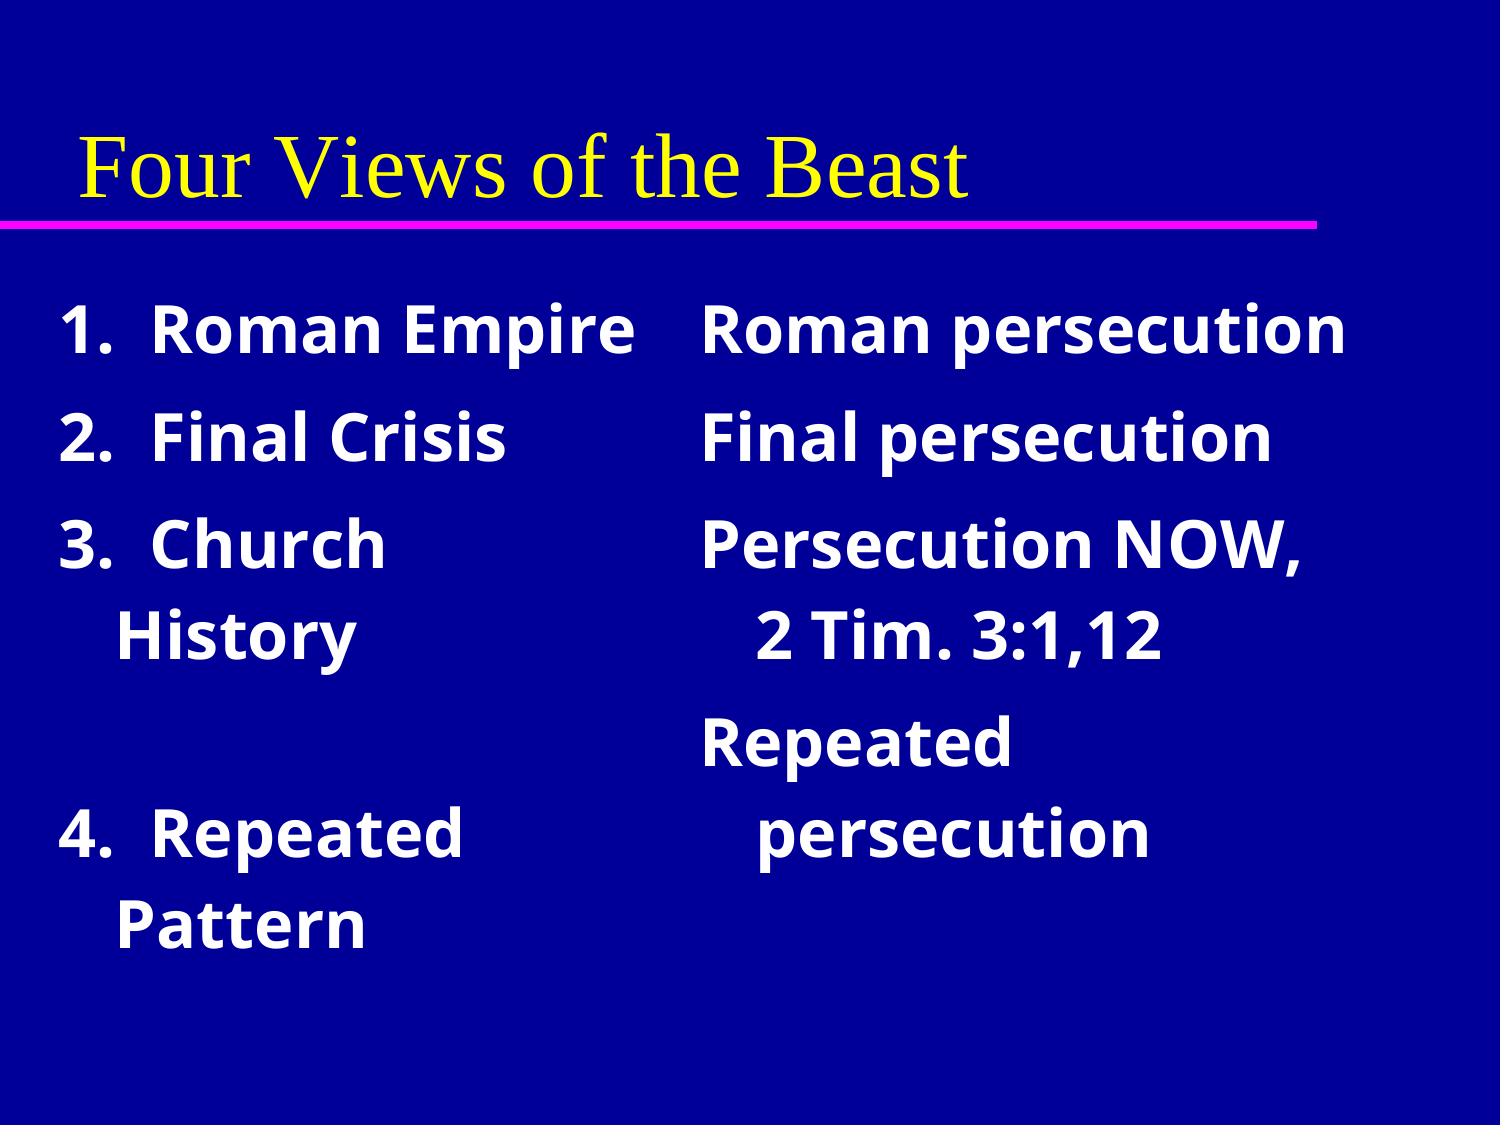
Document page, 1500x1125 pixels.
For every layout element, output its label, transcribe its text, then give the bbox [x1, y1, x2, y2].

list 1. Roman Empire 2. Final Crisis 3. Church History 4. Repeated Pattern [43, 275, 658, 951]
title Four Views of the Beast [62, 43, 1338, 225]
list Roman persecution Final persecution Persecution NOW, 2 Tim. 3:1,12 Repeated persecution [684, 275, 1423, 951]
